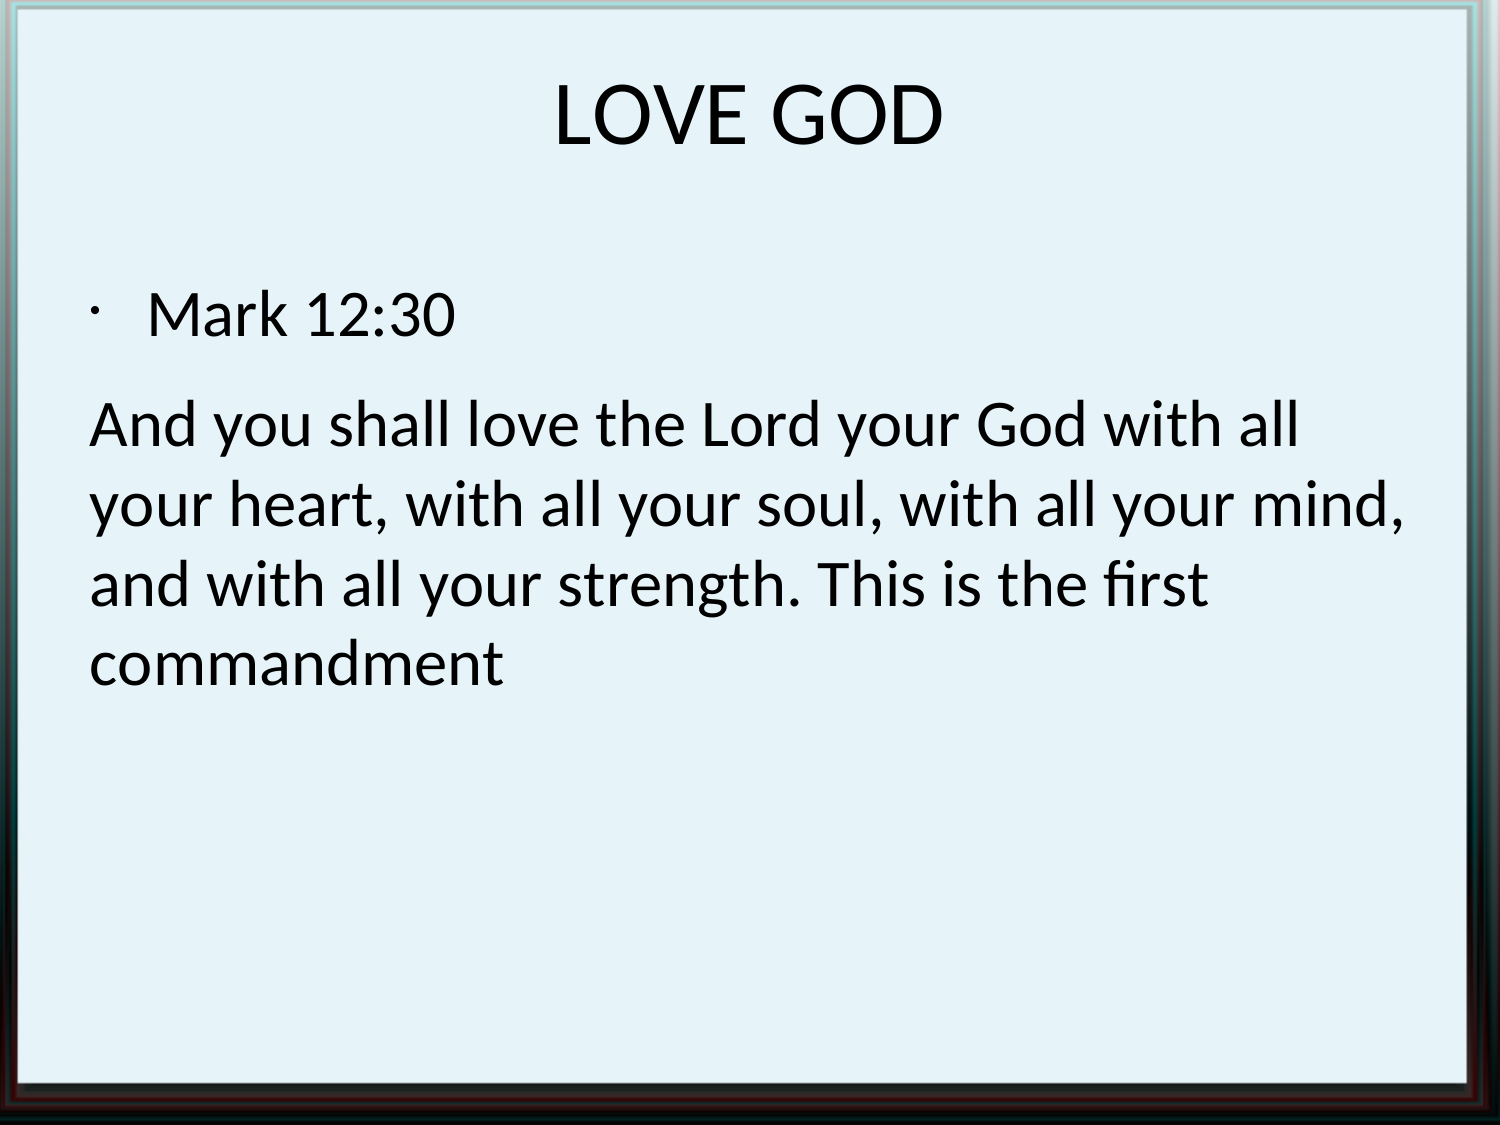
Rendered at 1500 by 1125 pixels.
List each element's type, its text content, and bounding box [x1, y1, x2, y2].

list Mark 12:30 And you shall love the Lord your God with all your heart, with all your soul, with all your mind, and with all your strength. This is the first commandment [75, 262, 1425, 1005]
picture [0, 0, 1500, 1125]
title LOVE GOD [75, 45, 1425, 233]
